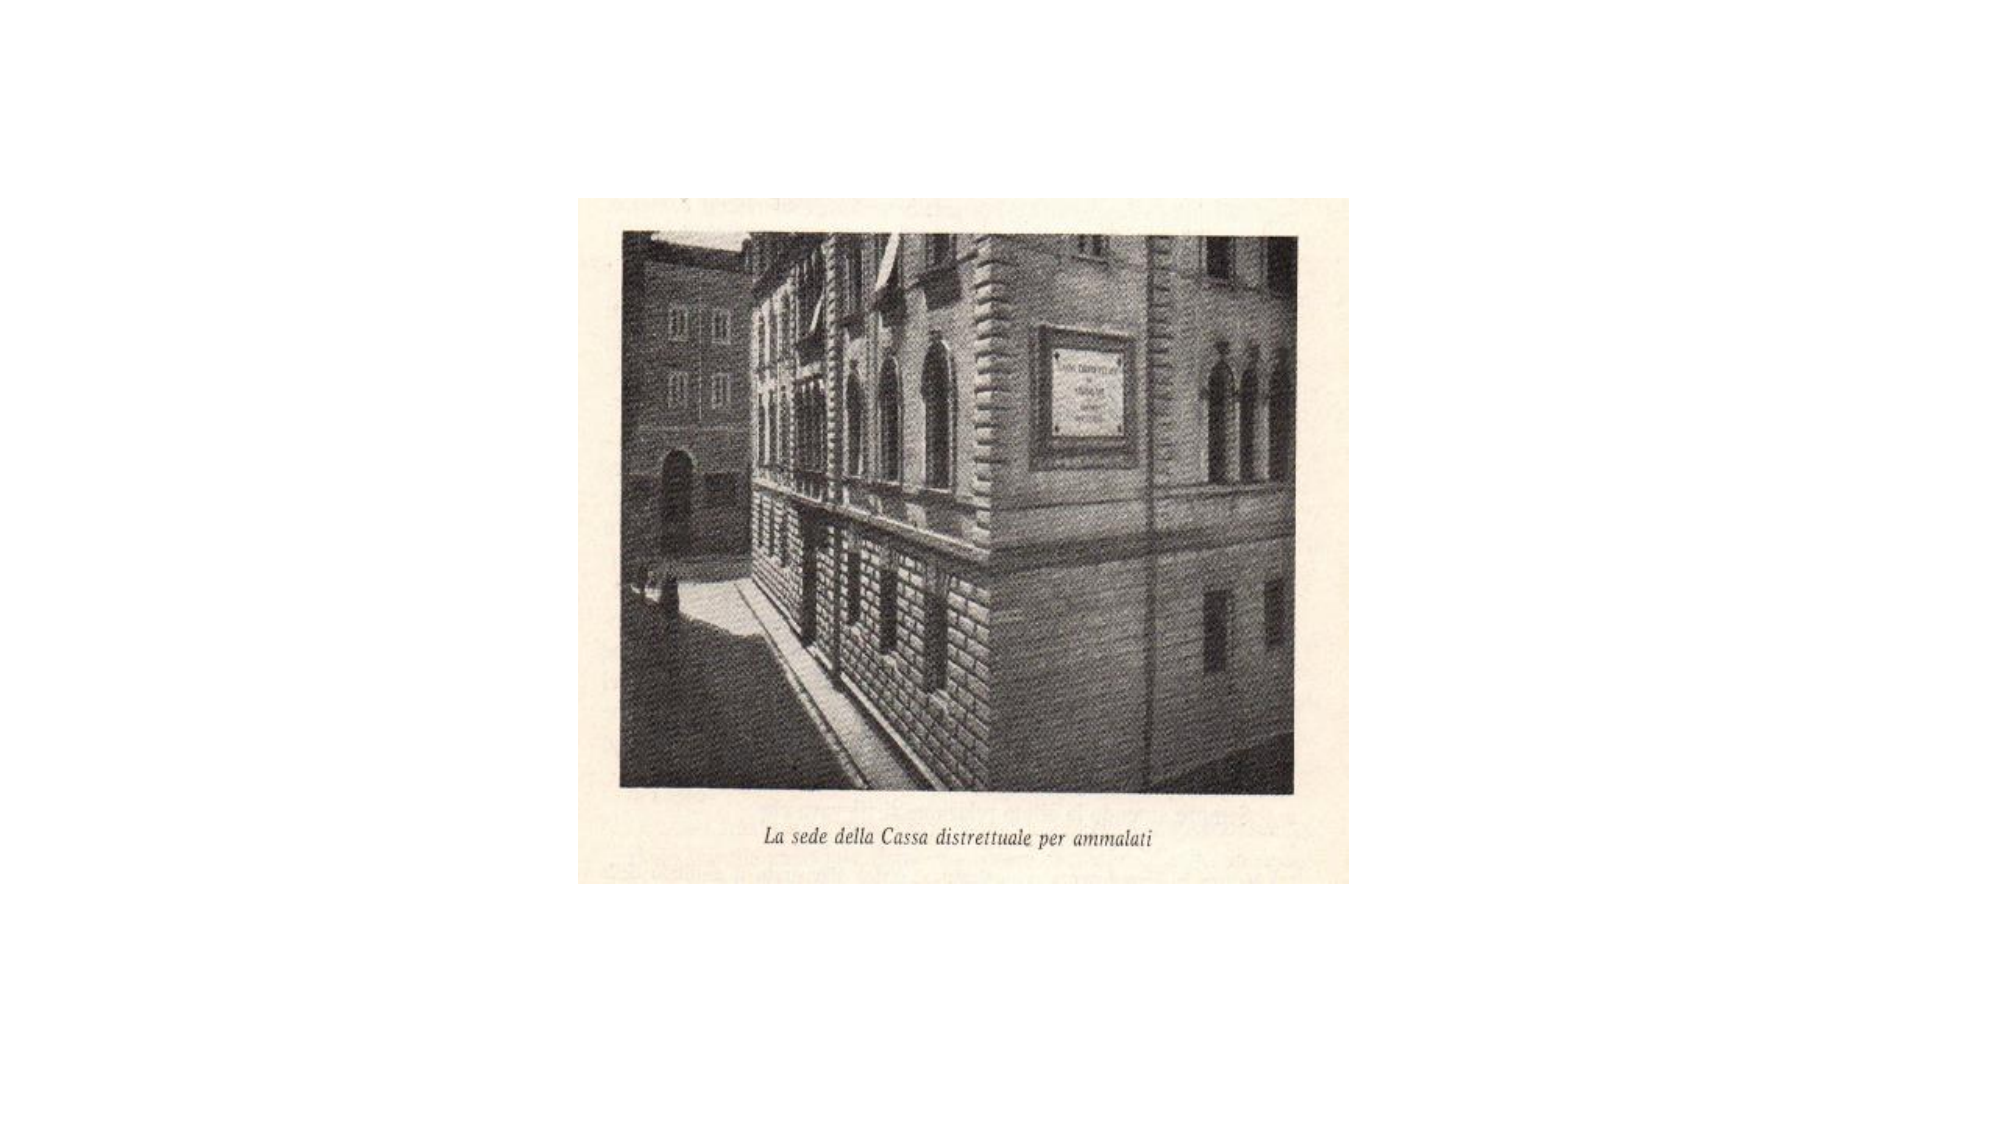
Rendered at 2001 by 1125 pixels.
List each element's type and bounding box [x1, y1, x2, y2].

picture [578, 198, 1349, 884]
